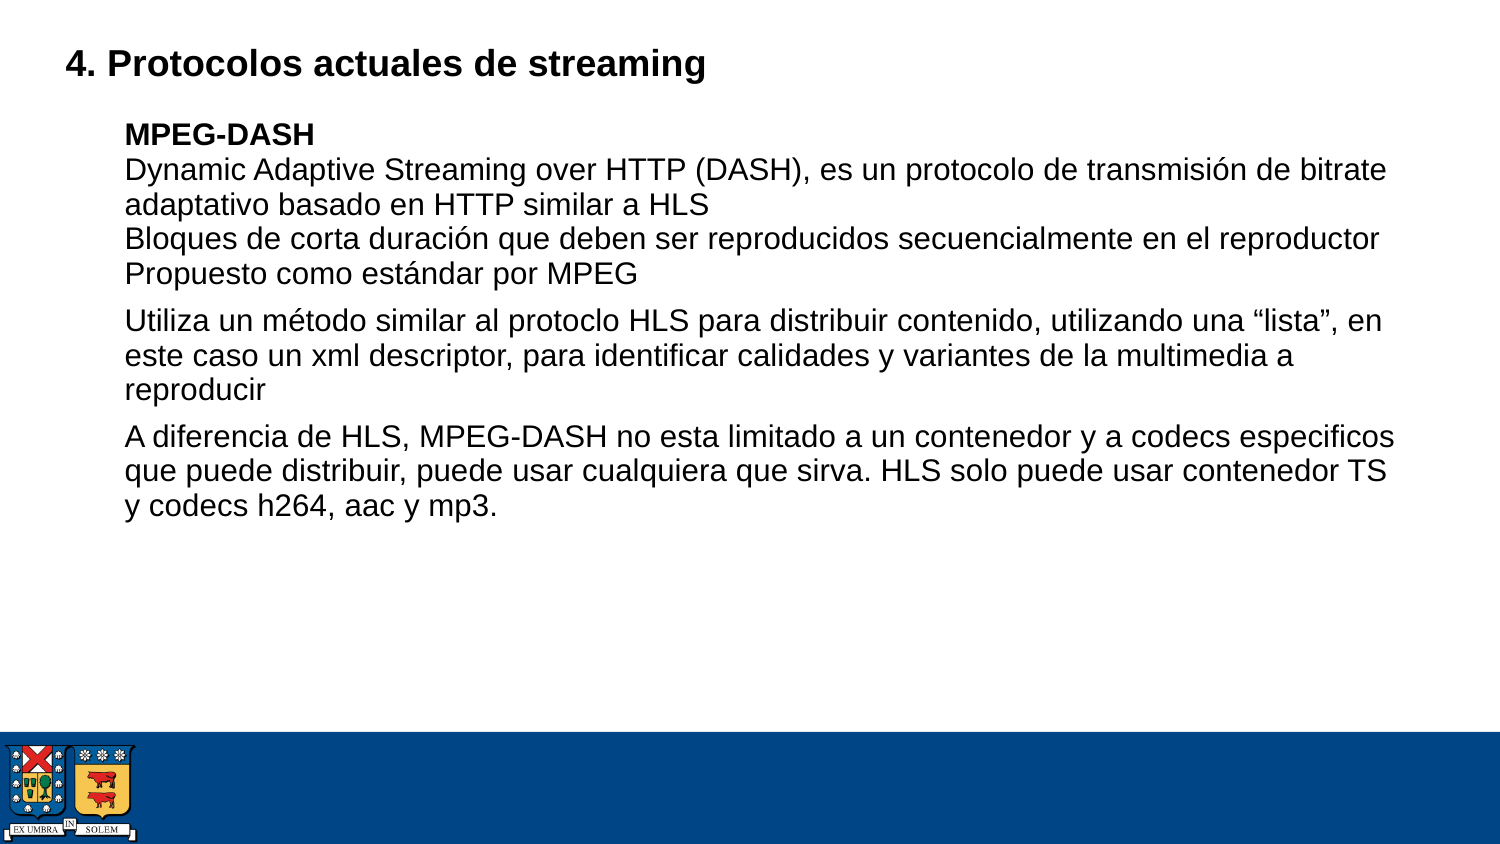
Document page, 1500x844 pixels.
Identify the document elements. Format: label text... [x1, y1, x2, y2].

picture [2, 732, 139, 844]
text_box 4. Protocolos actuales de streaming MPEG-DASH Dynamic Adaptive Streaming over HTTP (DASH), es un protocolo de transmisión de bitrate adaptativo basado en HTTP similar a HLS Bloques de corta duración que deben ser reproducidos secuencialmente en el reproductor Propuesto como estándar por MPEG Utiliza un método similar al protoclo HLS para distribuir contenido, utilizando una “lista”, en este caso un xml descriptor, para identificar calidades y variantes de la multimedia a reproducir A diferencia de HLS, MPEG-DASH no esta limitado a un contenedor y a codecs especificos que puede distribuir, puede usar cualquiera que sirva. HLS solo puede usar contenedor TS y codecs h264, aac y mp3. [50, 35, 1418, 531]
